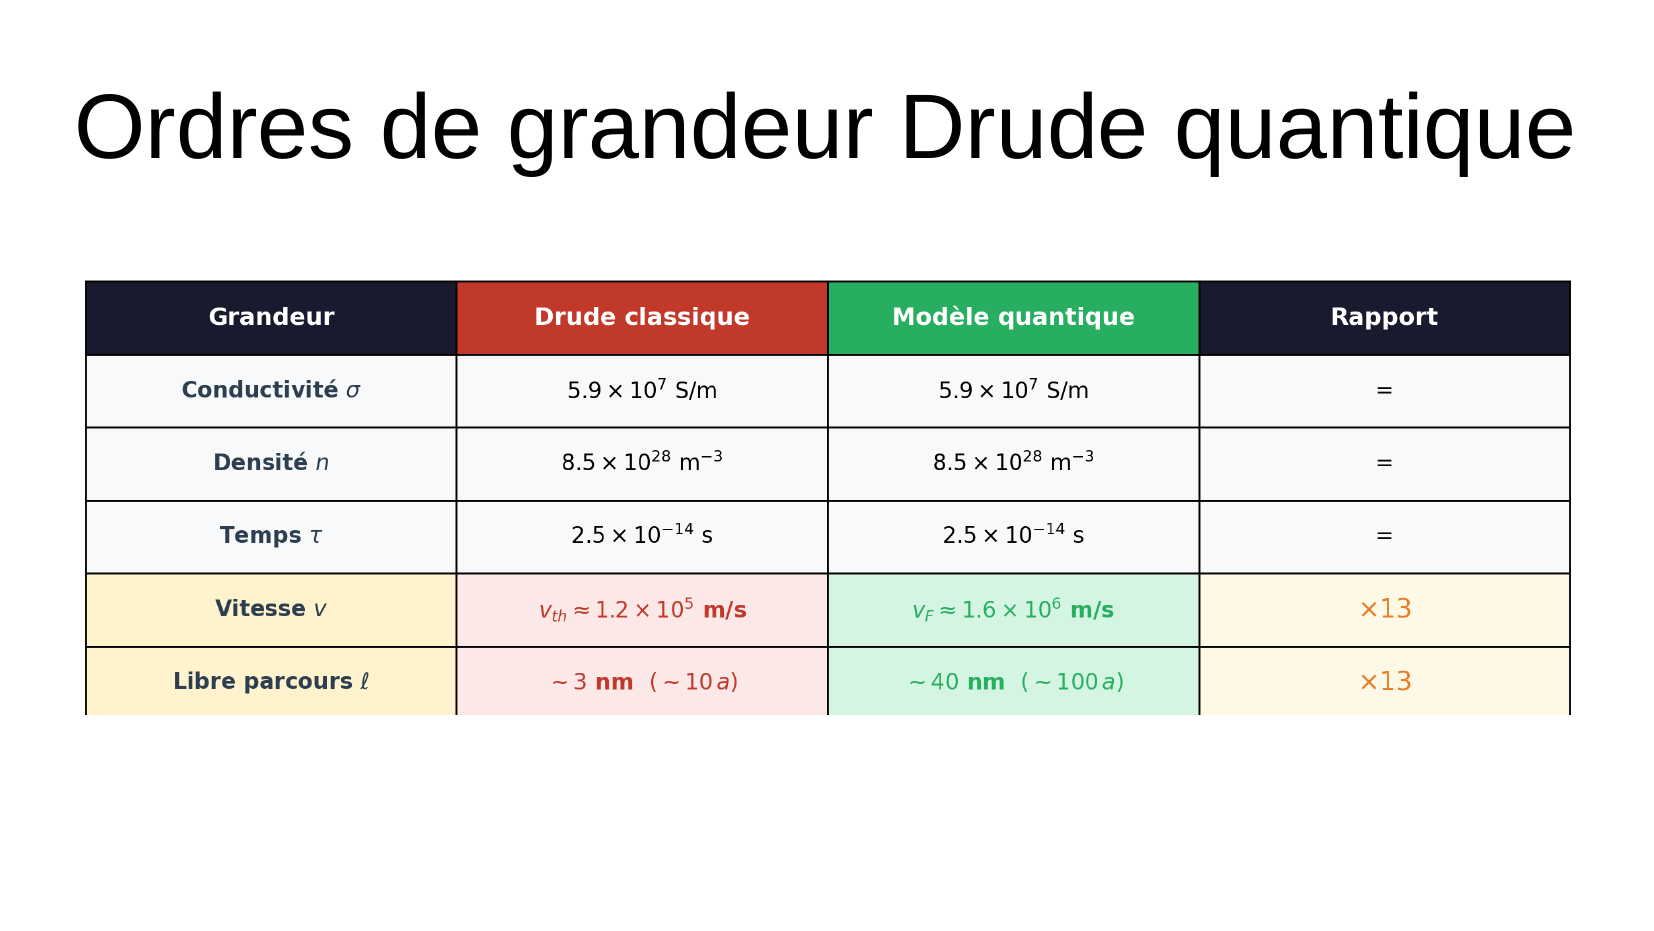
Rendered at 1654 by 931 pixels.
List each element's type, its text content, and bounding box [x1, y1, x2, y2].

title Ordres de grandeur Drude quantique [70, 23, 1583, 230]
picture [41, 265, 1613, 715]
